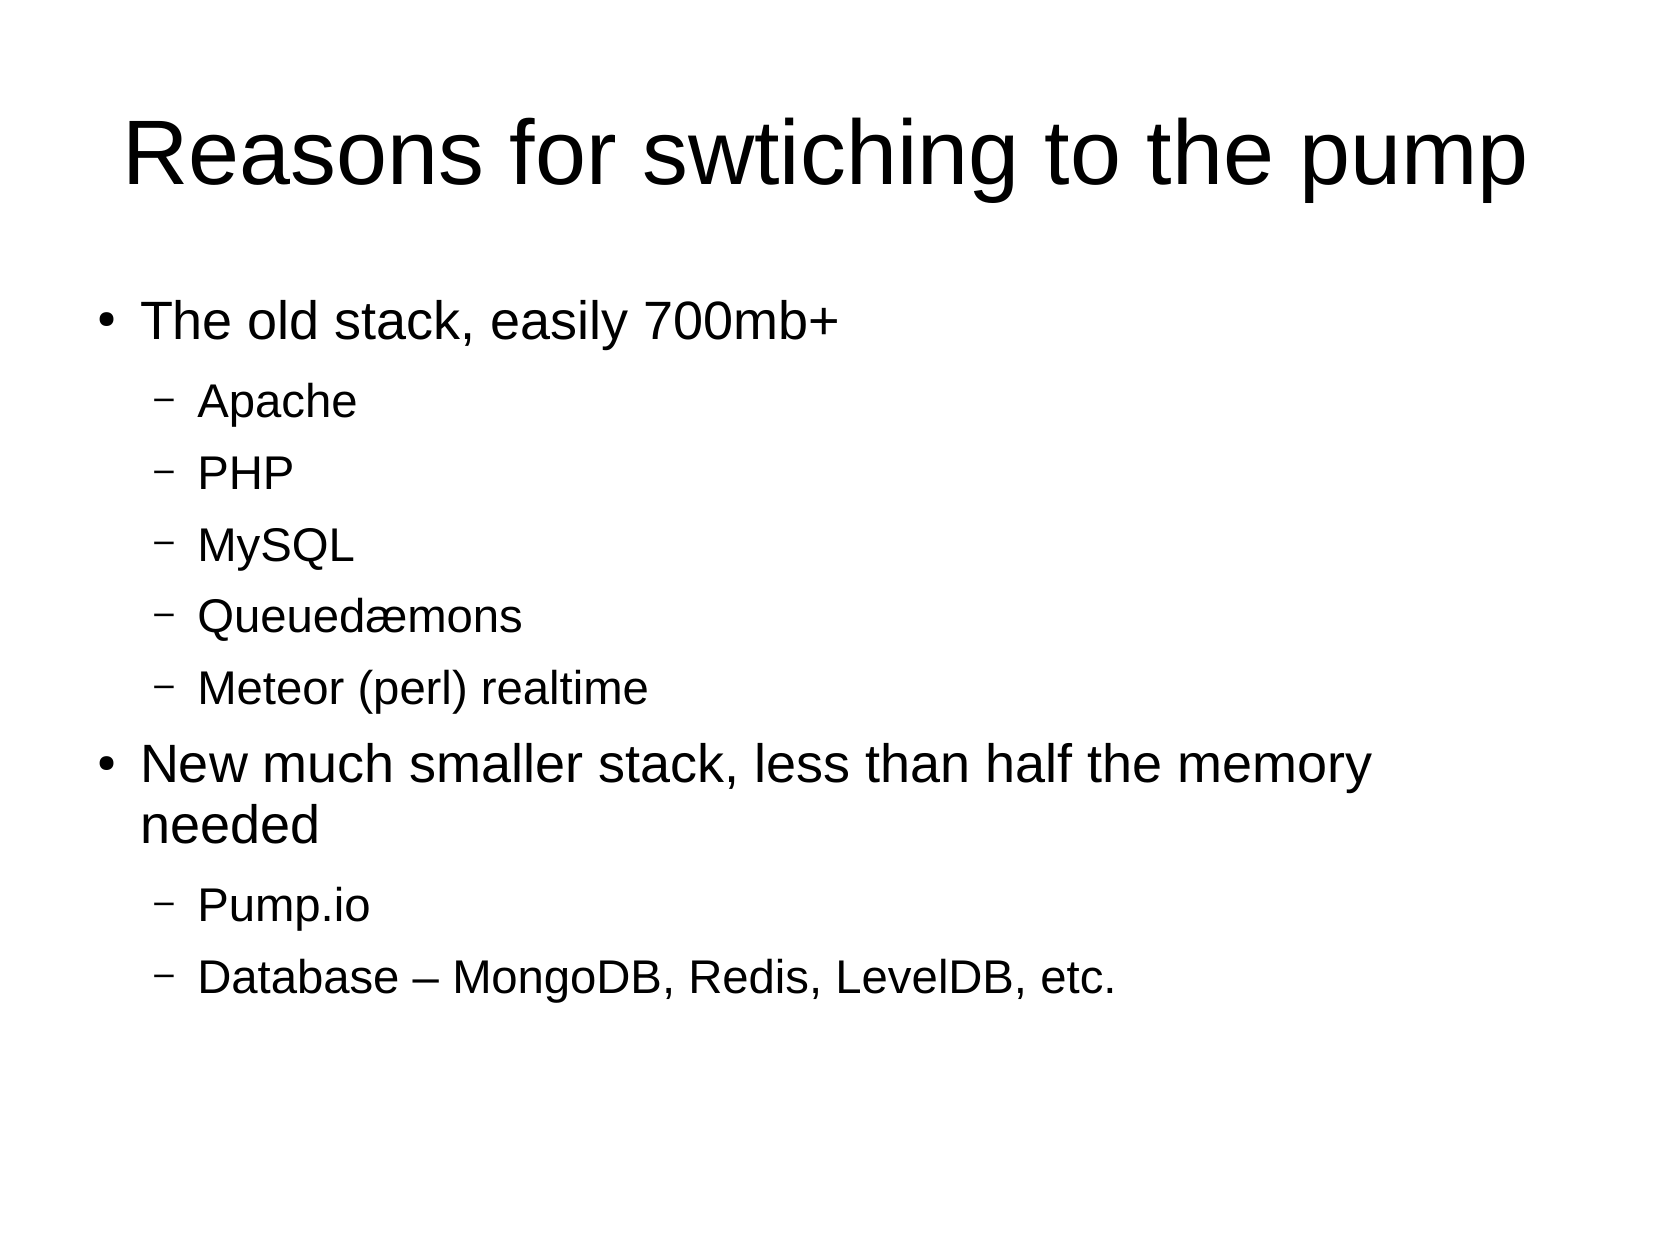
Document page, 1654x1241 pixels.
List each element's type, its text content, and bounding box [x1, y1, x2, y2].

title Reasons for swtiching to the pump [82, 49, 1571, 257]
list The old stack, easily 700mb+ Apache PHP MySQL Queuedæmons Meteor (perl) realtime New much smaller stack, less than half the memory needed Pump.io Database – MongoDB, Redis, LevelDB, etc. [82, 290, 1538, 1010]
